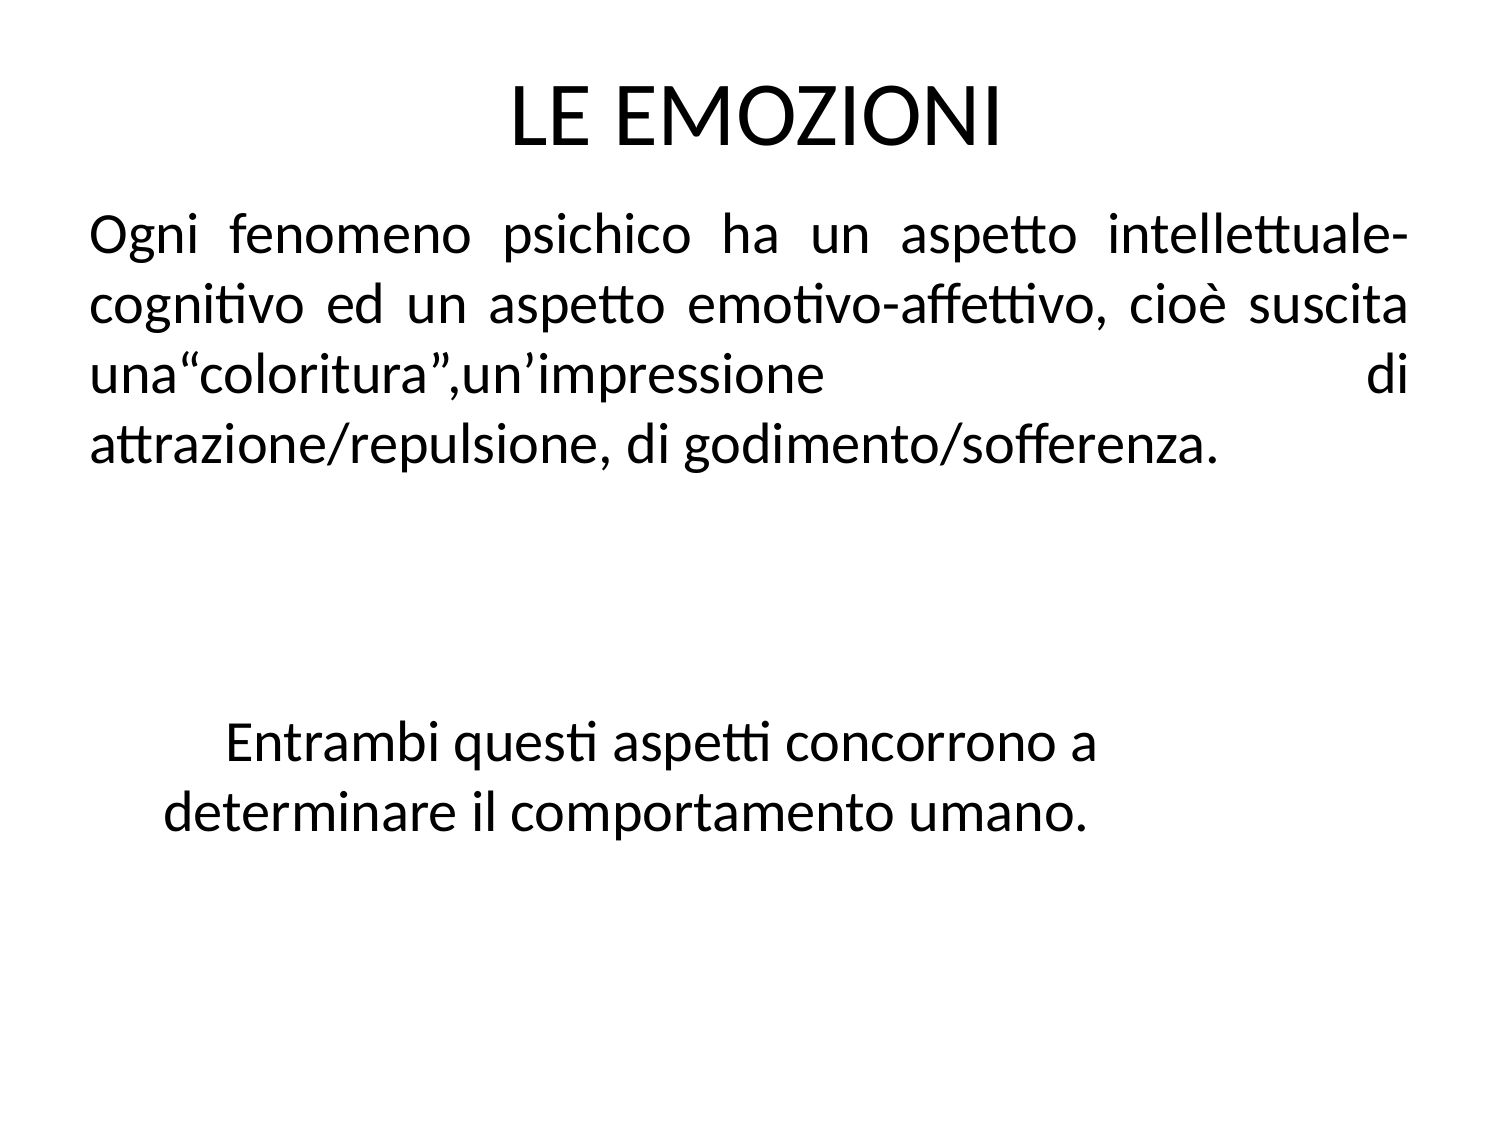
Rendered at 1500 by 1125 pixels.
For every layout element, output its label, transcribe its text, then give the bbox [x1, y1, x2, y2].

title LE EMOZIONI [82, 46, 1432, 164]
list Ogni fenomeno psichico ha un aspetto intellettuale-cognitivo ed un aspetto emotivo-affettivo, cioè suscita una“coloritura”,un’impressione di attrazione/repulsione, di godimento/sofferenza. Entrambi questi aspetti concorrono a determinare il comportamento umano. [75, 187, 1425, 1005]
